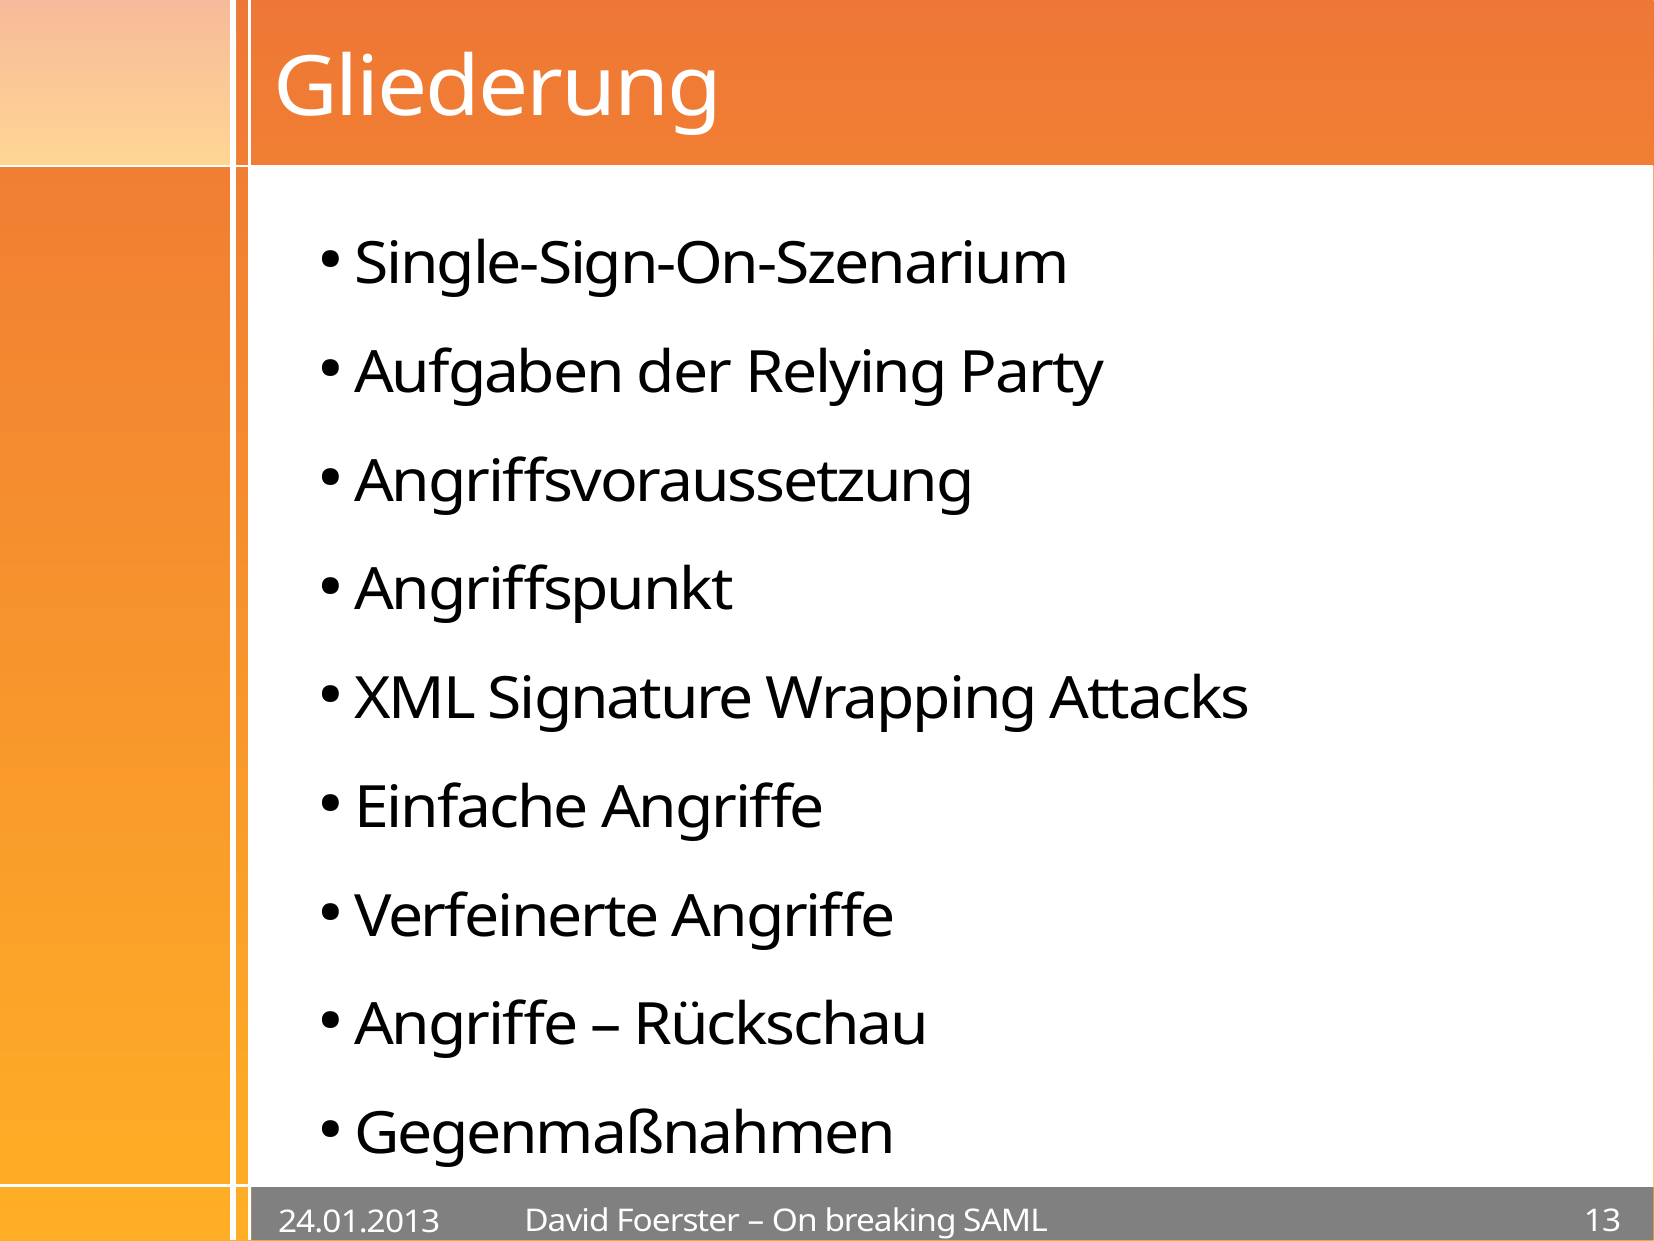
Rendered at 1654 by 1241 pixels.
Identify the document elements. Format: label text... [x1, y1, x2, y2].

title Gliederung [273, 0, 1499, 166]
list Single-Sign-On-Szenarium Aufgaben der Relying Party Angriffsvoraussetzung Angriffspunkt XML Signature Wrapping Attacks Einfache Angriffe Verfeinerte Angriffe Angriffe – Rückschau Gegenmaßnahmen [283, 221, 1539, 1096]
